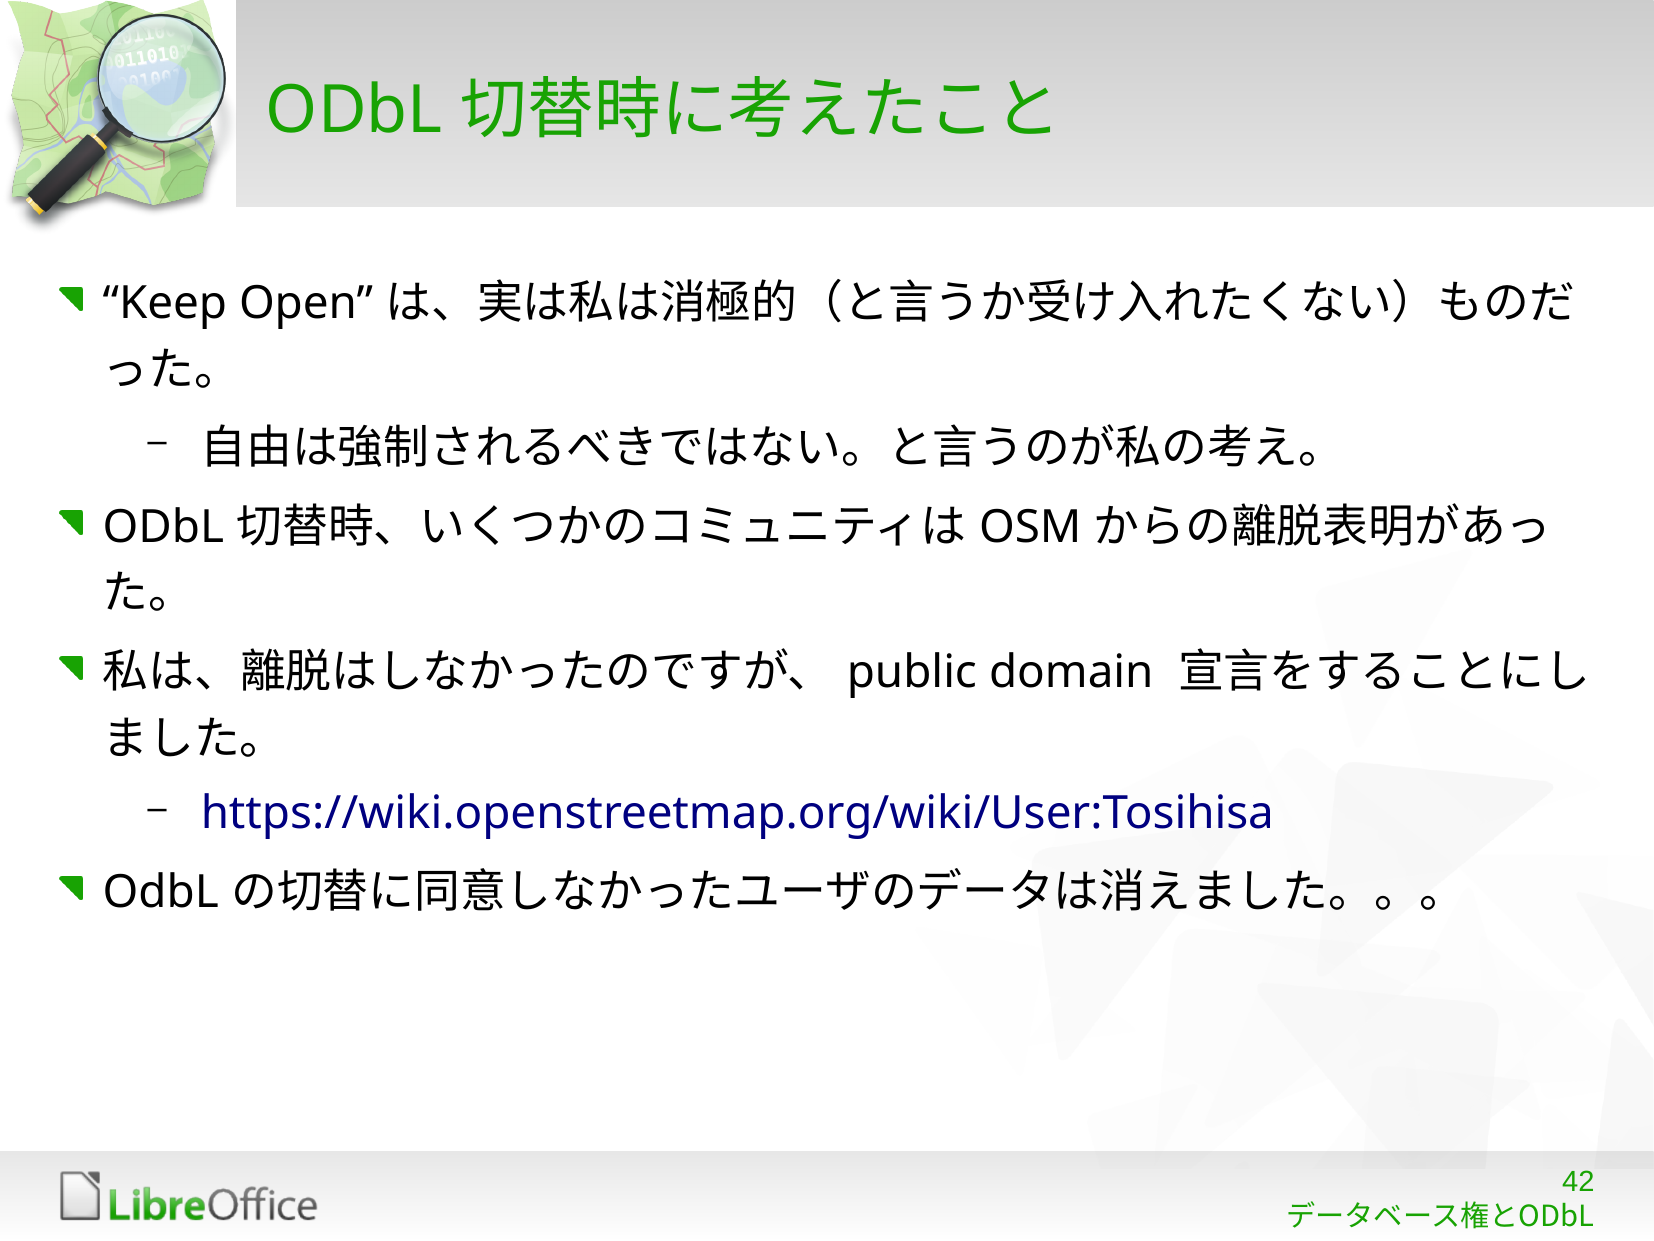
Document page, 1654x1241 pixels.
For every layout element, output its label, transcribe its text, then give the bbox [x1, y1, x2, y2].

picture [41, 1152, 337, 1240]
title ODbL切替時に考えたこと [265, 29, 1595, 178]
picture [0, 0, 237, 237]
list “Keep Open”は、実は私は消極的（と言うか受け入れたくない）ものだった。 自由は強制されるべきではない。と言うのが私の考え。 ODbL切替時、いくつかのコミュニティはOSMからの離脱表明があった。 私は、離脱はしなかったのですが、public domain 宣言をすることにしました。 https://wiki.openstreetmap.org/wiki/User:Tosihisa OdbLの切替に同意しなかったユーザのデータは消えました。。。 [59, 265, 1595, 1019]
picture [915, 548, 1654, 1169]
